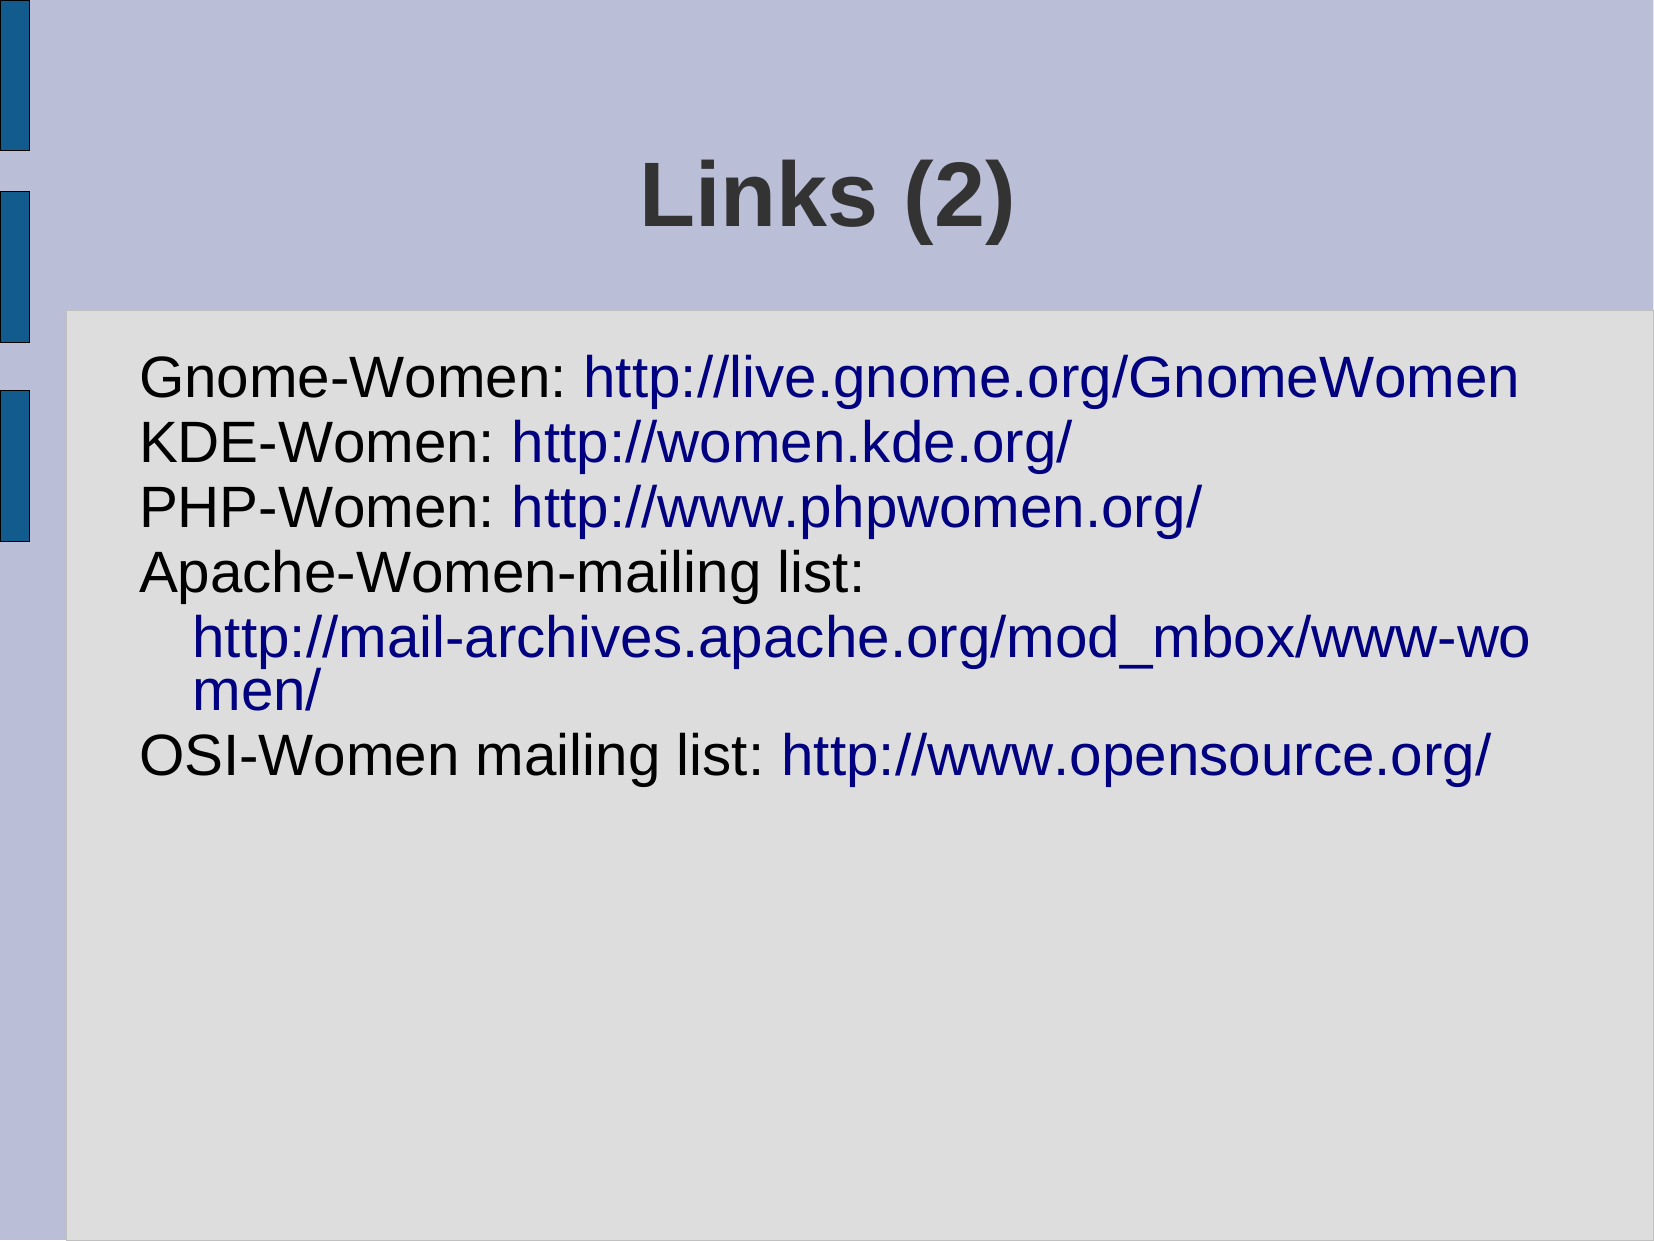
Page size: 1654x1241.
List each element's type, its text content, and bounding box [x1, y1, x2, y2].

title Links (2) [121, 98, 1534, 291]
list Gnome-Women: http://live.gnome.org/GnomeWomen KDE-Women: http://women.kde.org/ PHP-Women: http://www.phpwomen.org/ Apache-Women-mailing list: http://mail-archives.apache.org/mod_mbox/www-women/ OSI-Women mailing list: http://www.opensource.org/ [121, 344, 1534, 1112]
